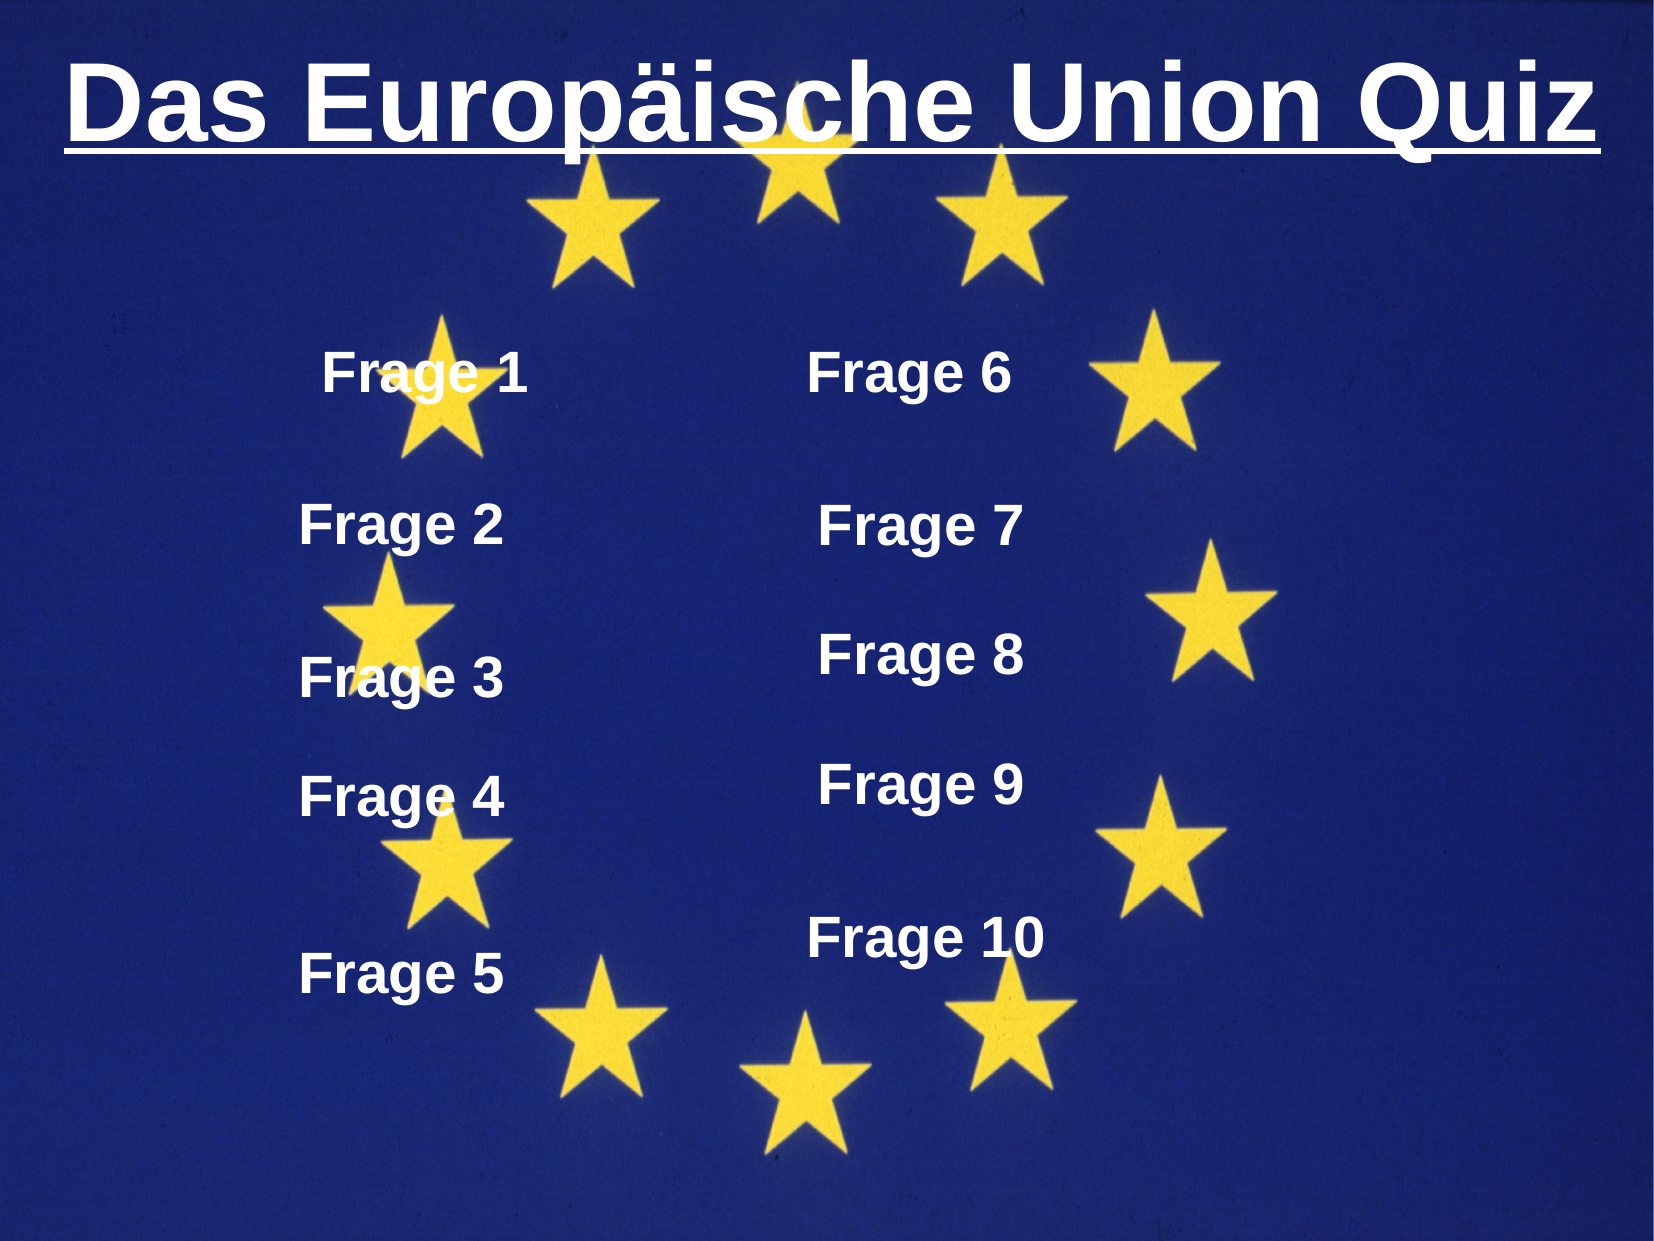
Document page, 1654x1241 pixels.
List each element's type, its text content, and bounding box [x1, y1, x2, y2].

text_box Frage 5 [283, 933, 544, 1015]
picture [0, 0, 1654, 1241]
title Das Europäische Union Quiz [47, 39, 1619, 166]
text_box Frage 4 [283, 755, 532, 923]
text_box Frage 8 [803, 614, 1075, 696]
text_box Frage 6 [791, 332, 1052, 414]
text_box Frage 10 [791, 897, 1087, 979]
text_box Frage 3 [283, 637, 544, 720]
text_box Frage 9 [803, 744, 1075, 826]
text_box Frage 7 [803, 485, 1099, 567]
text_box Frage 2 [283, 484, 521, 604]
text_box Frage 1 [271, 332, 591, 414]
